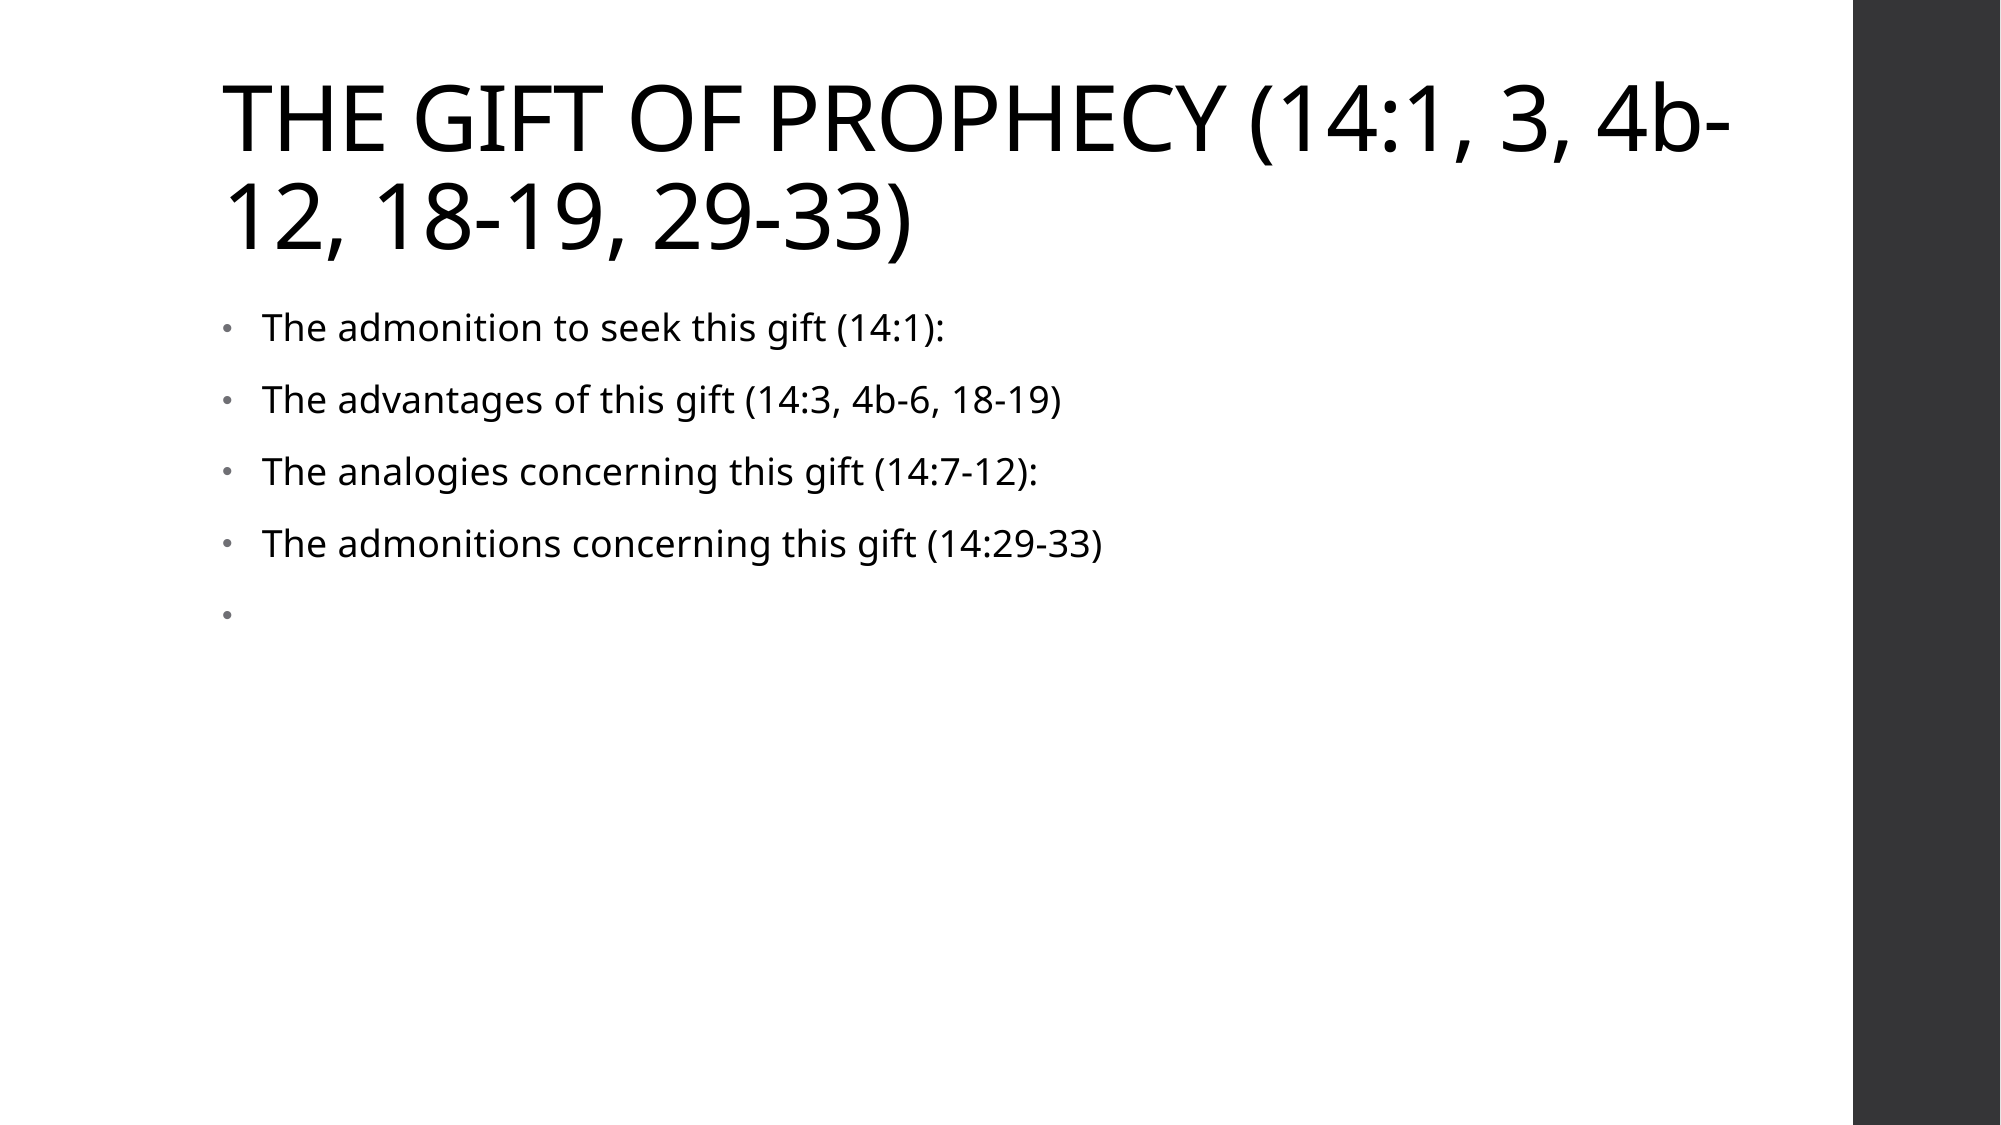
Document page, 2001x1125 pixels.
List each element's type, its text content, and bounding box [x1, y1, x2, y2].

list The admonition to seek this gift (14:1): The advantages of this gift (14:3, 4b-6, 18-19) The analogies concerning this gift (14:7-12): The admonitions concerning this gift (14:29-33) [206, 299, 1617, 1014]
title THE GIFT OF PROPHECY (14:1, 3, 4b-12, 18-19, 29-33) [206, 60, 1797, 278]
